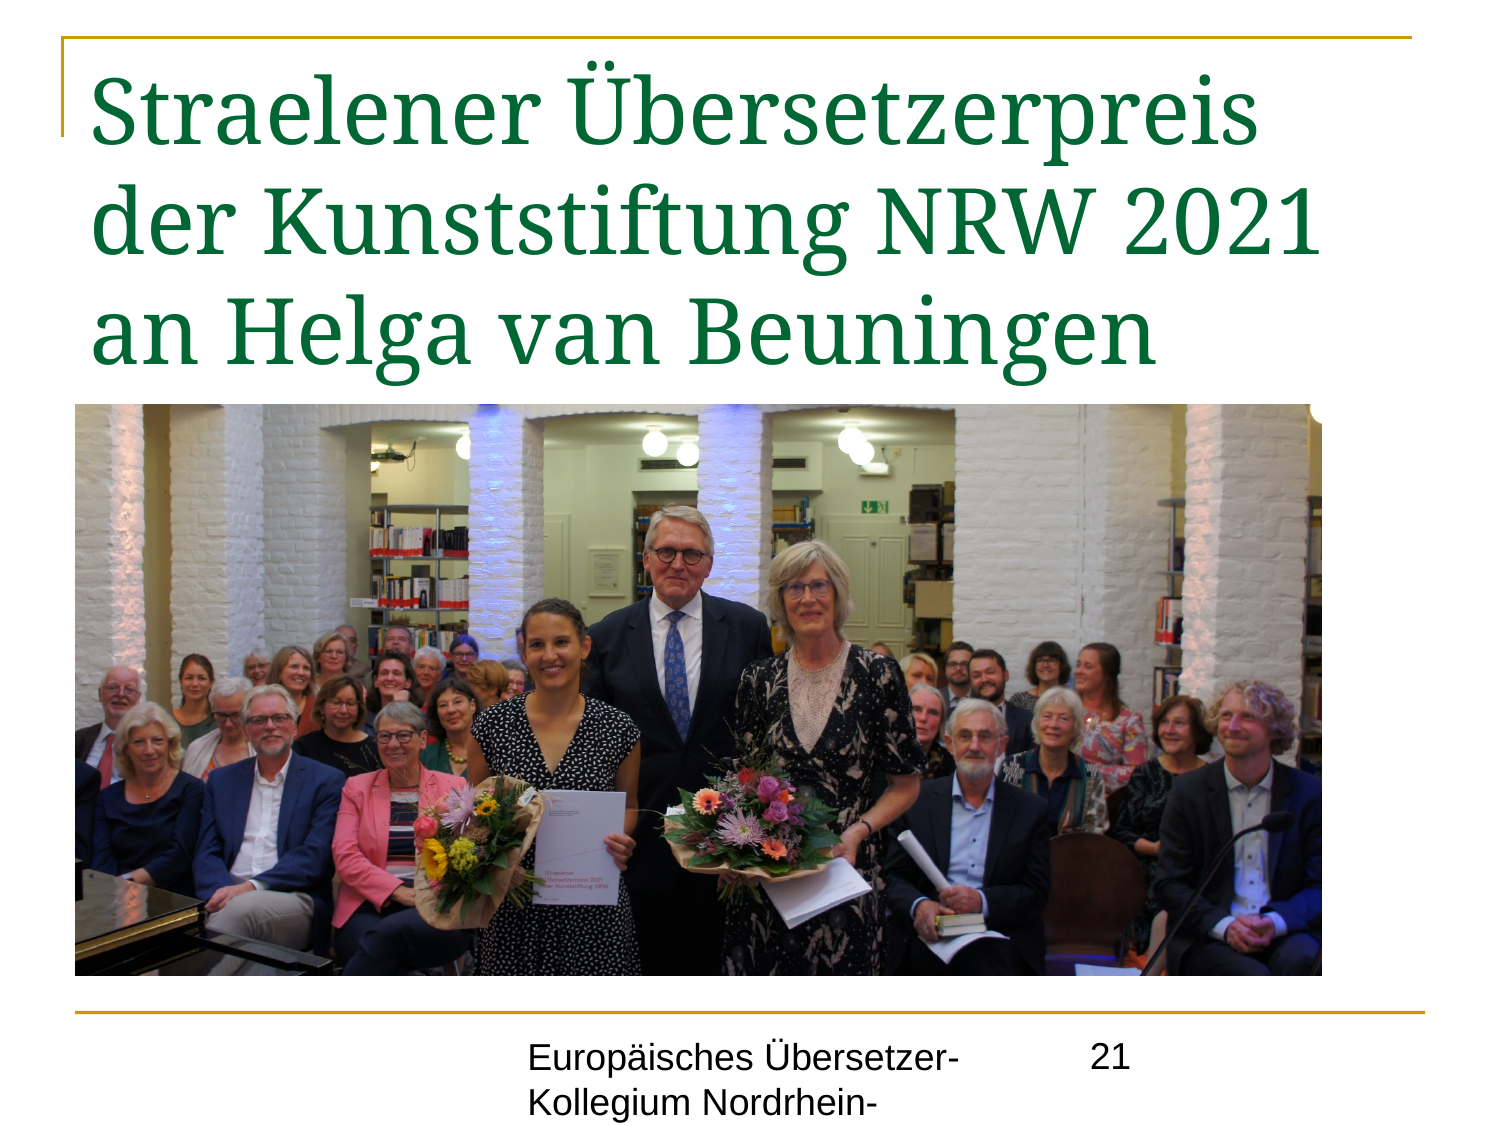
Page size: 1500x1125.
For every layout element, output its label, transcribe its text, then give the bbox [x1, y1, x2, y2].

text_box [1074, 1024, 1425, 1100]
title Straelener Übersetzerpreis der Kunststiftung NRW 2021 an Helga van Beuningen [75, 45, 1425, 233]
text_box Europäisches Übersetzer-Kollegium Nordrhein-Westfalen in Straelen [512, 1025, 988, 1100]
picture [75, 404, 1322, 976]
